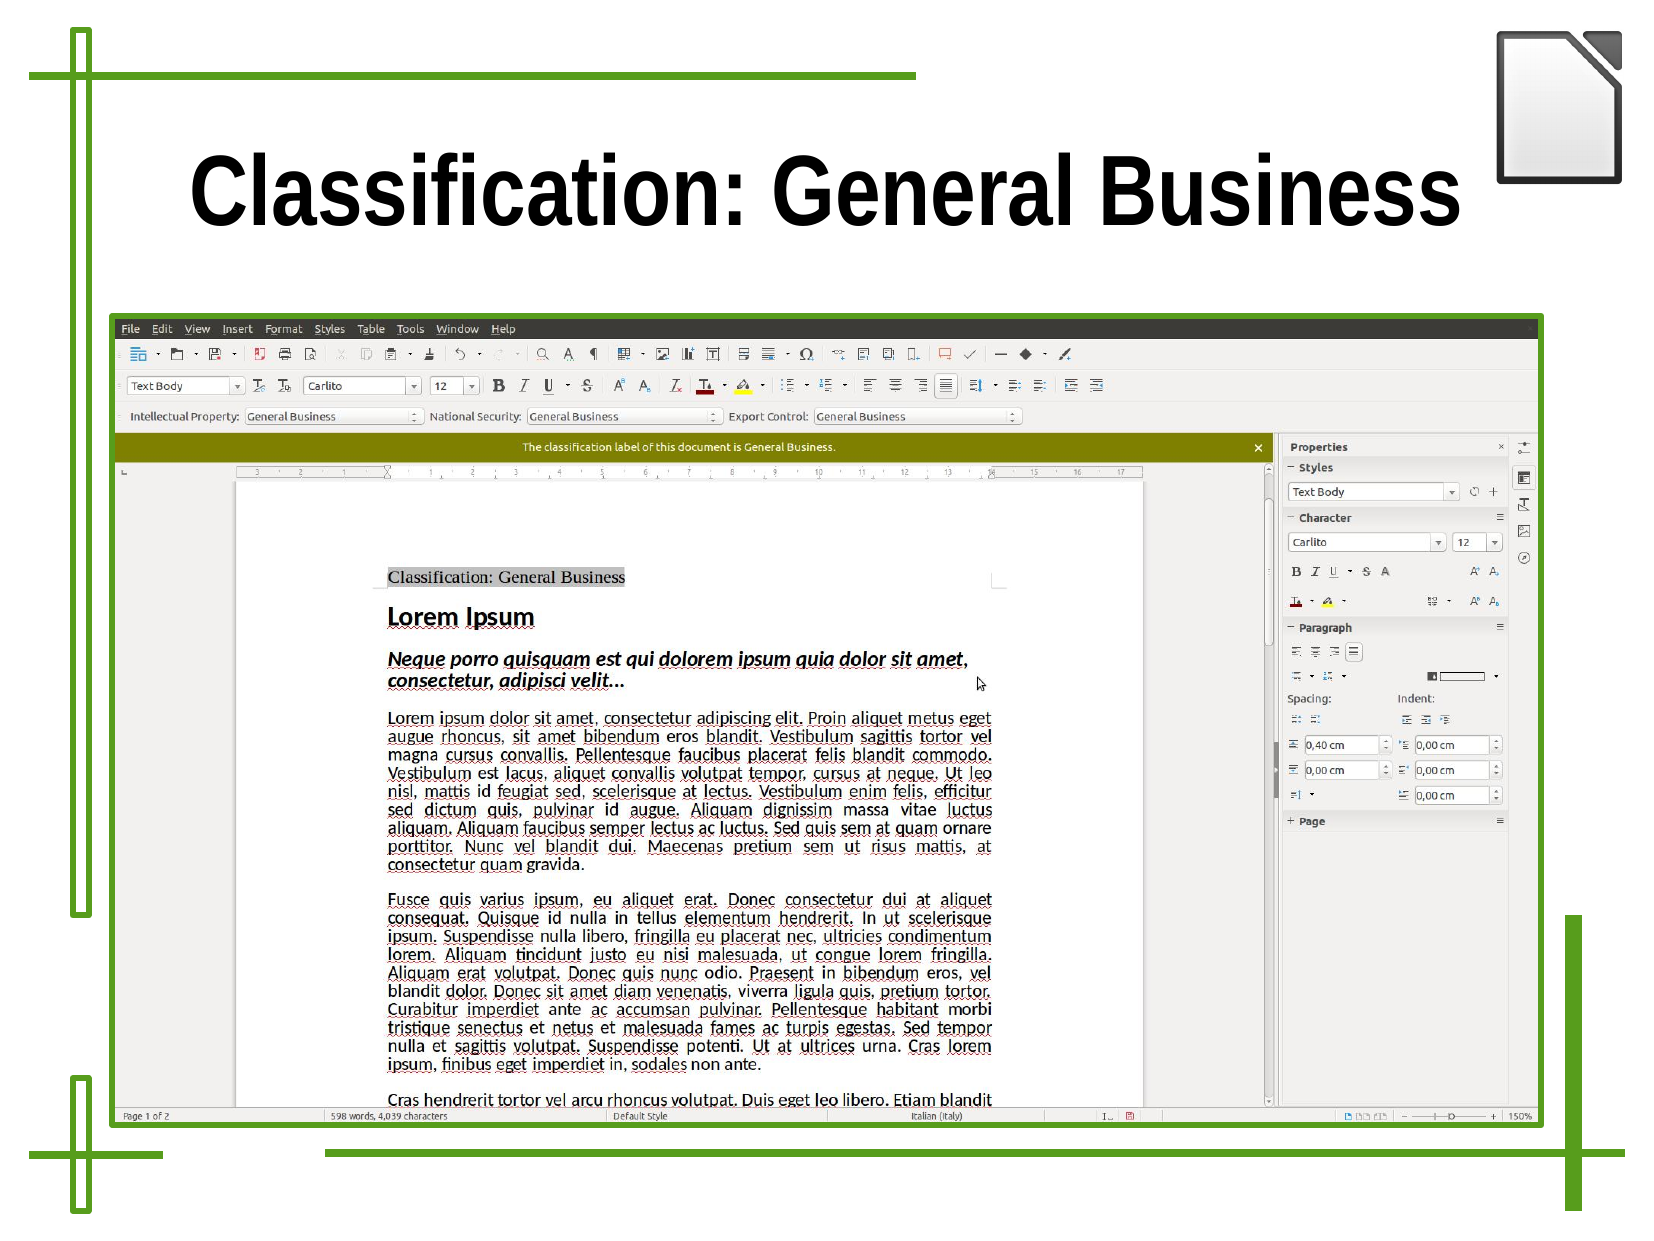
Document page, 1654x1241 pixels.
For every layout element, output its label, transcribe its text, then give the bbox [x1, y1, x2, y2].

title Classification: General Business [118, 118, 1536, 260]
picture [1494, 29, 1624, 186]
picture [115, 318, 1539, 1123]
